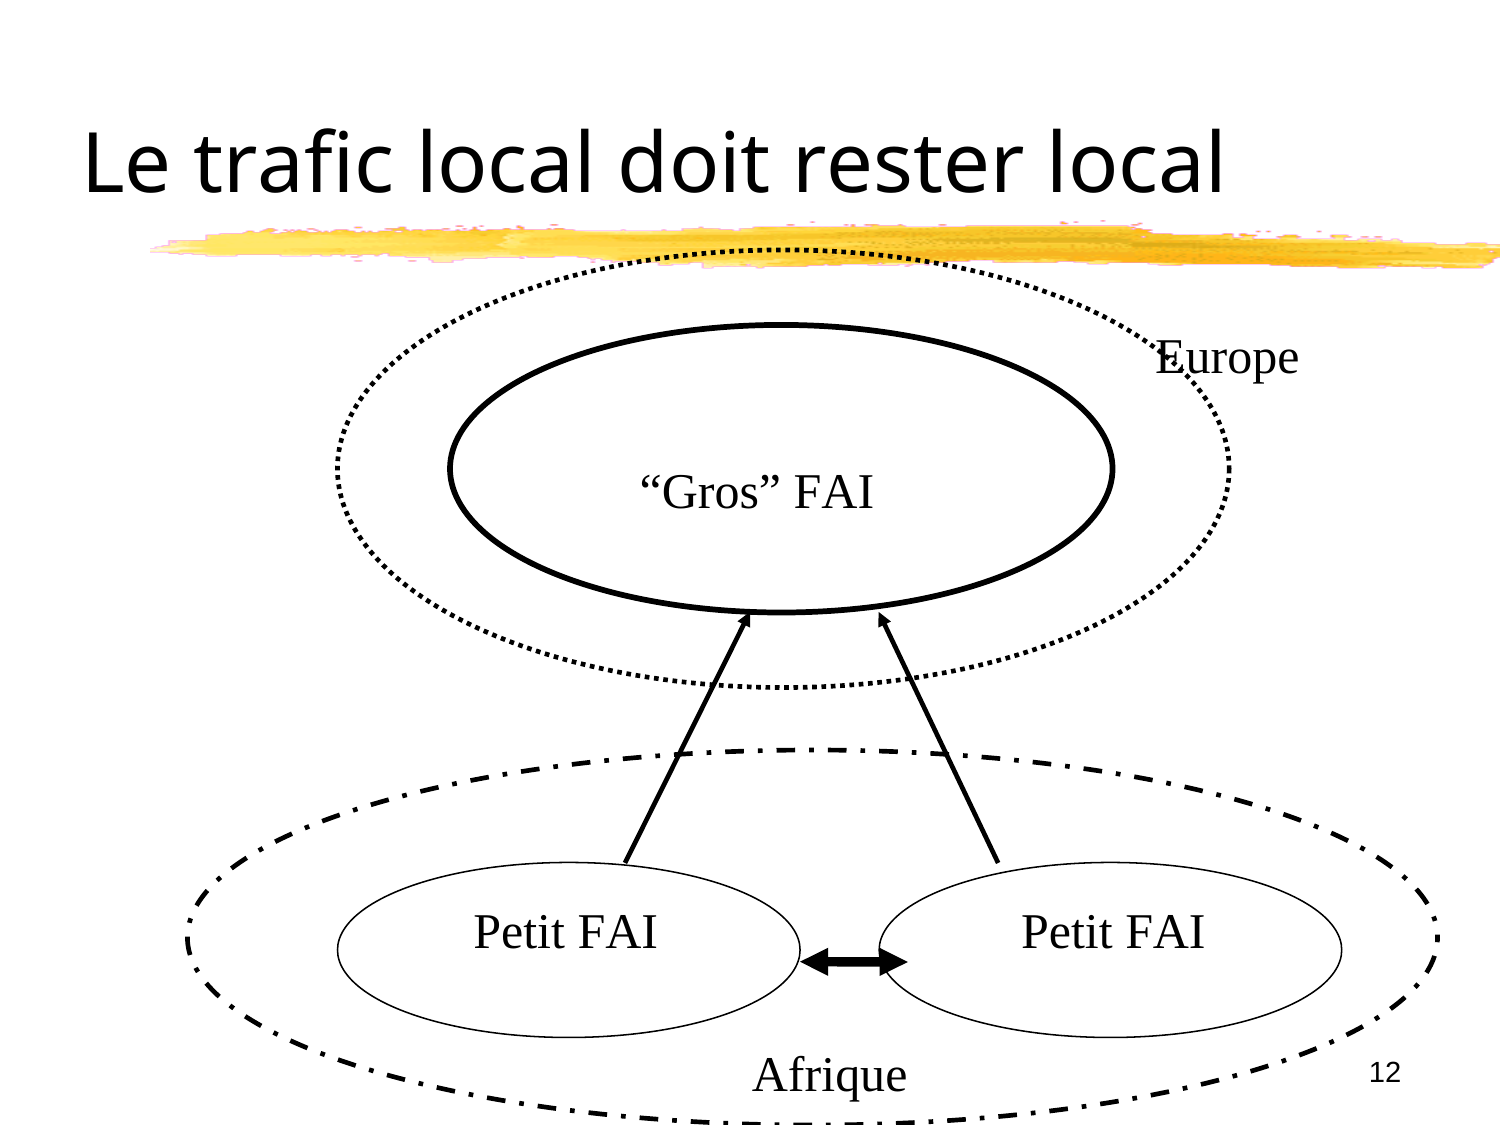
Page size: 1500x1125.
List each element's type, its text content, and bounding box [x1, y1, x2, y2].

text_box Europe [1140, 320, 1315, 392]
title Le trafic local doit rester local [66, 0, 1342, 225]
text_box “Gros” FAI [624, 456, 935, 528]
text_box Petit FAI [997, 895, 1230, 967]
text_box Afrique [724, 1039, 935, 1111]
picture [150, 215, 1500, 279]
text_box Petit FAI [450, 895, 682, 967]
